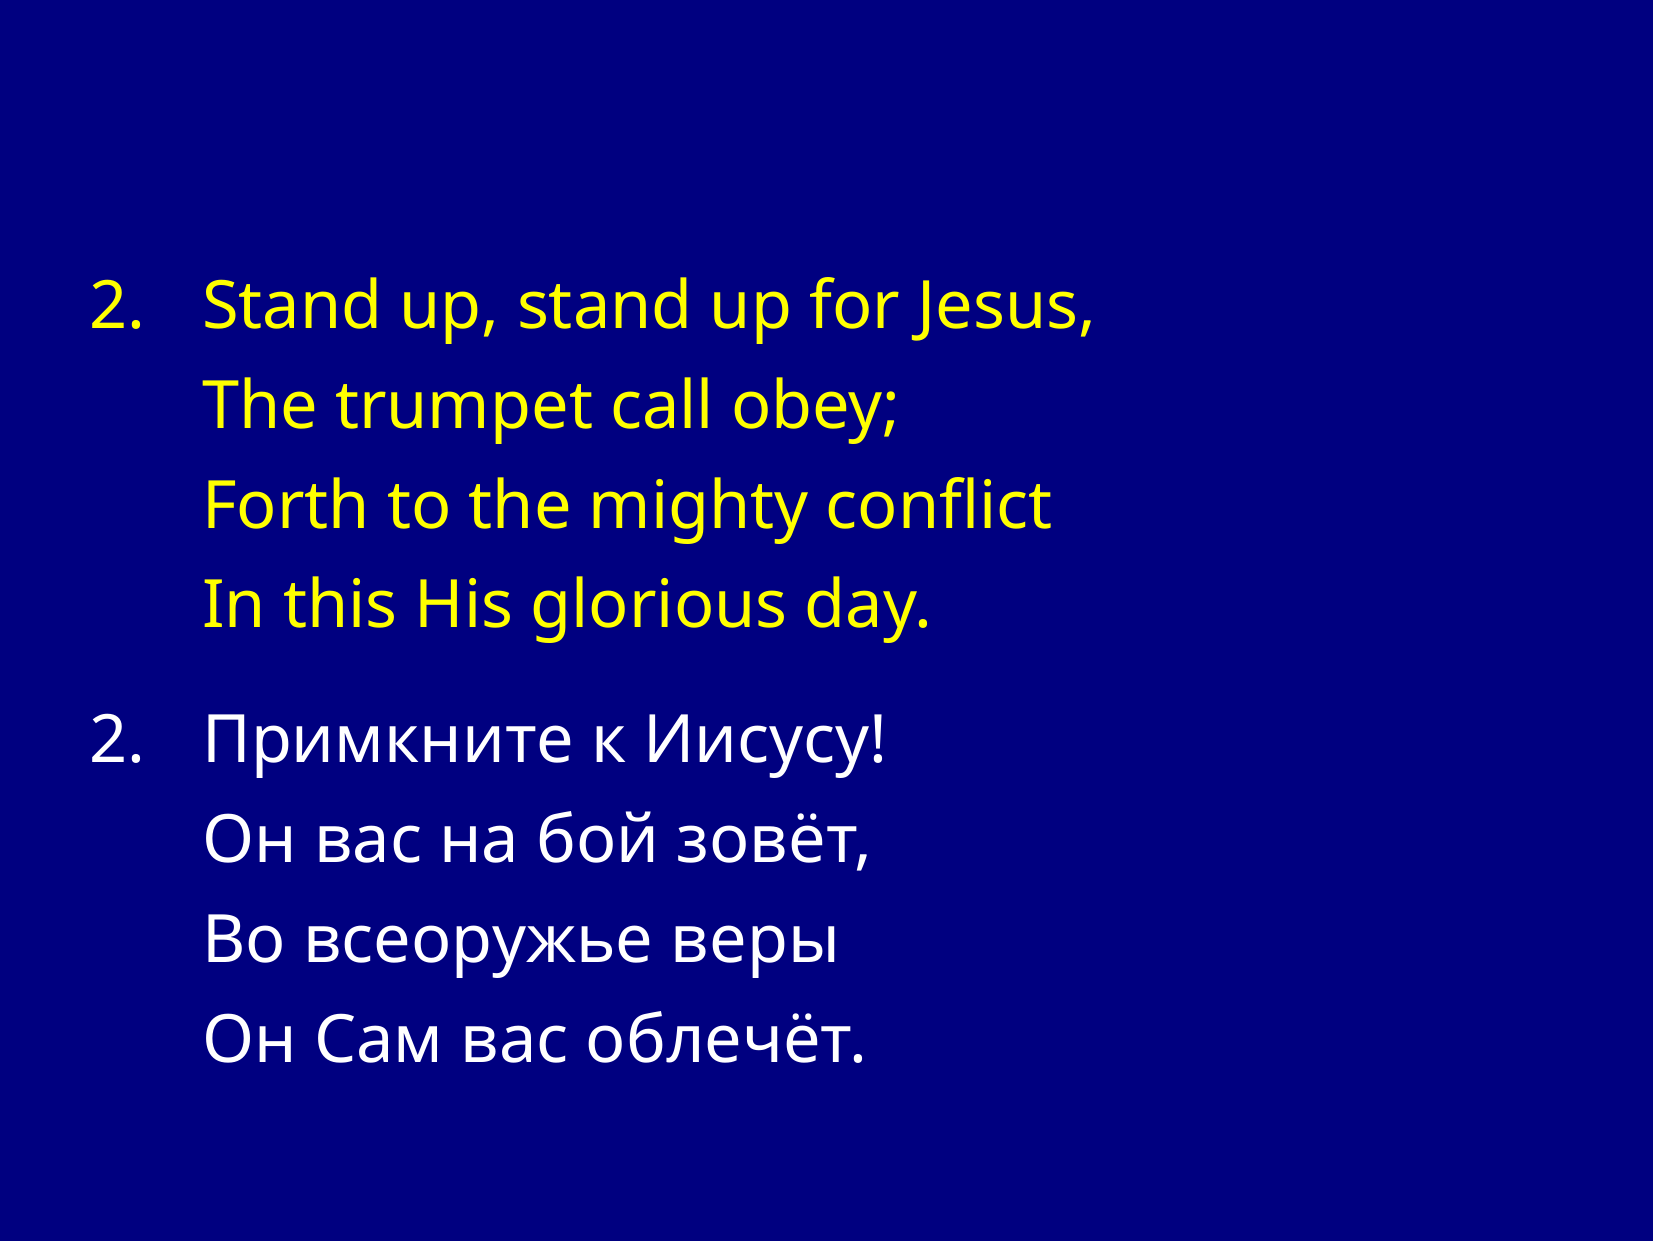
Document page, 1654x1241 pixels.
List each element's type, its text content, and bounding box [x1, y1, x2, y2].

text_box 2. Stand up, stand up for Jesus, The trumpet call obey; Forth to the mighty conflict In this His glorious day. [75, 150, 1576, 638]
text_box 2. Примкните к Иисусу! Он вас на бой зовёт, Во всеоружье веры Он Сам вас облечёт. [75, 675, 1576, 1163]
